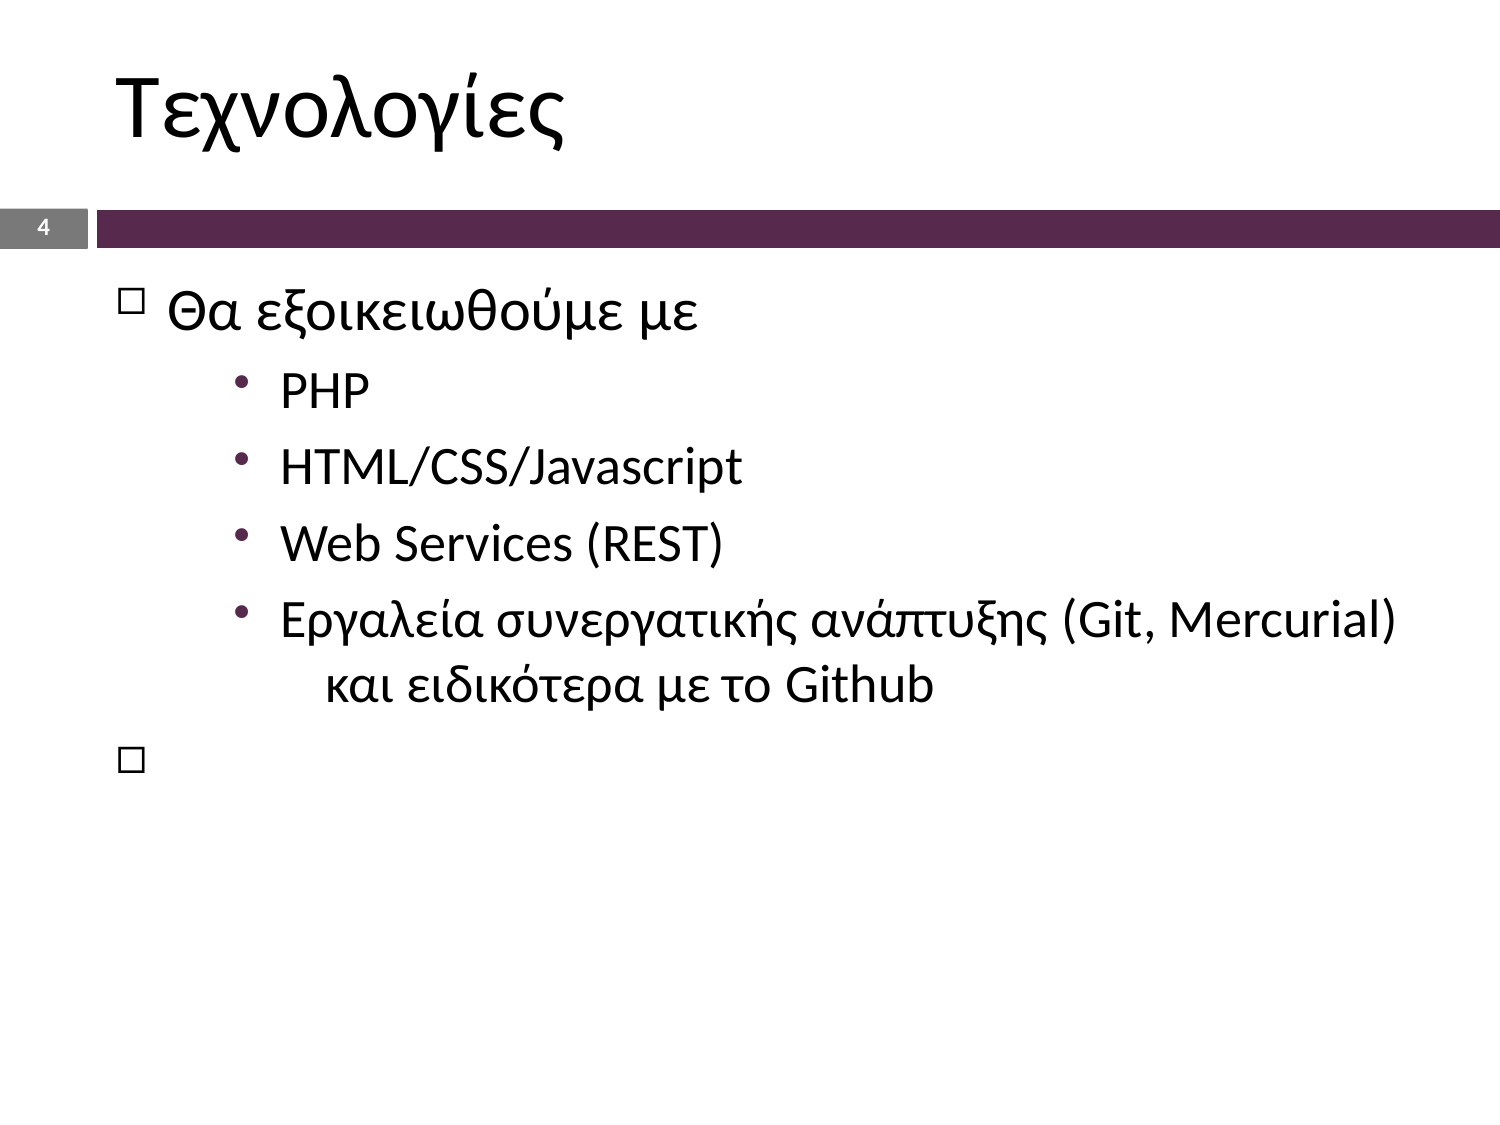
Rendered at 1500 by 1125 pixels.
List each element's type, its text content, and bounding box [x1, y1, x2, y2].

list Θα εξοικειωθούμε με PHP HTML/CSS/Javascript Web Services (REST) Εργαλεία συνεργατικής ανάπτυξης (Git, Mercurial) και ειδικότερα με το Github [100, 262, 1438, 1000]
title Τεχνολογίες [100, 19, 1438, 182]
text_box 4 [0, 208, 88, 249]
